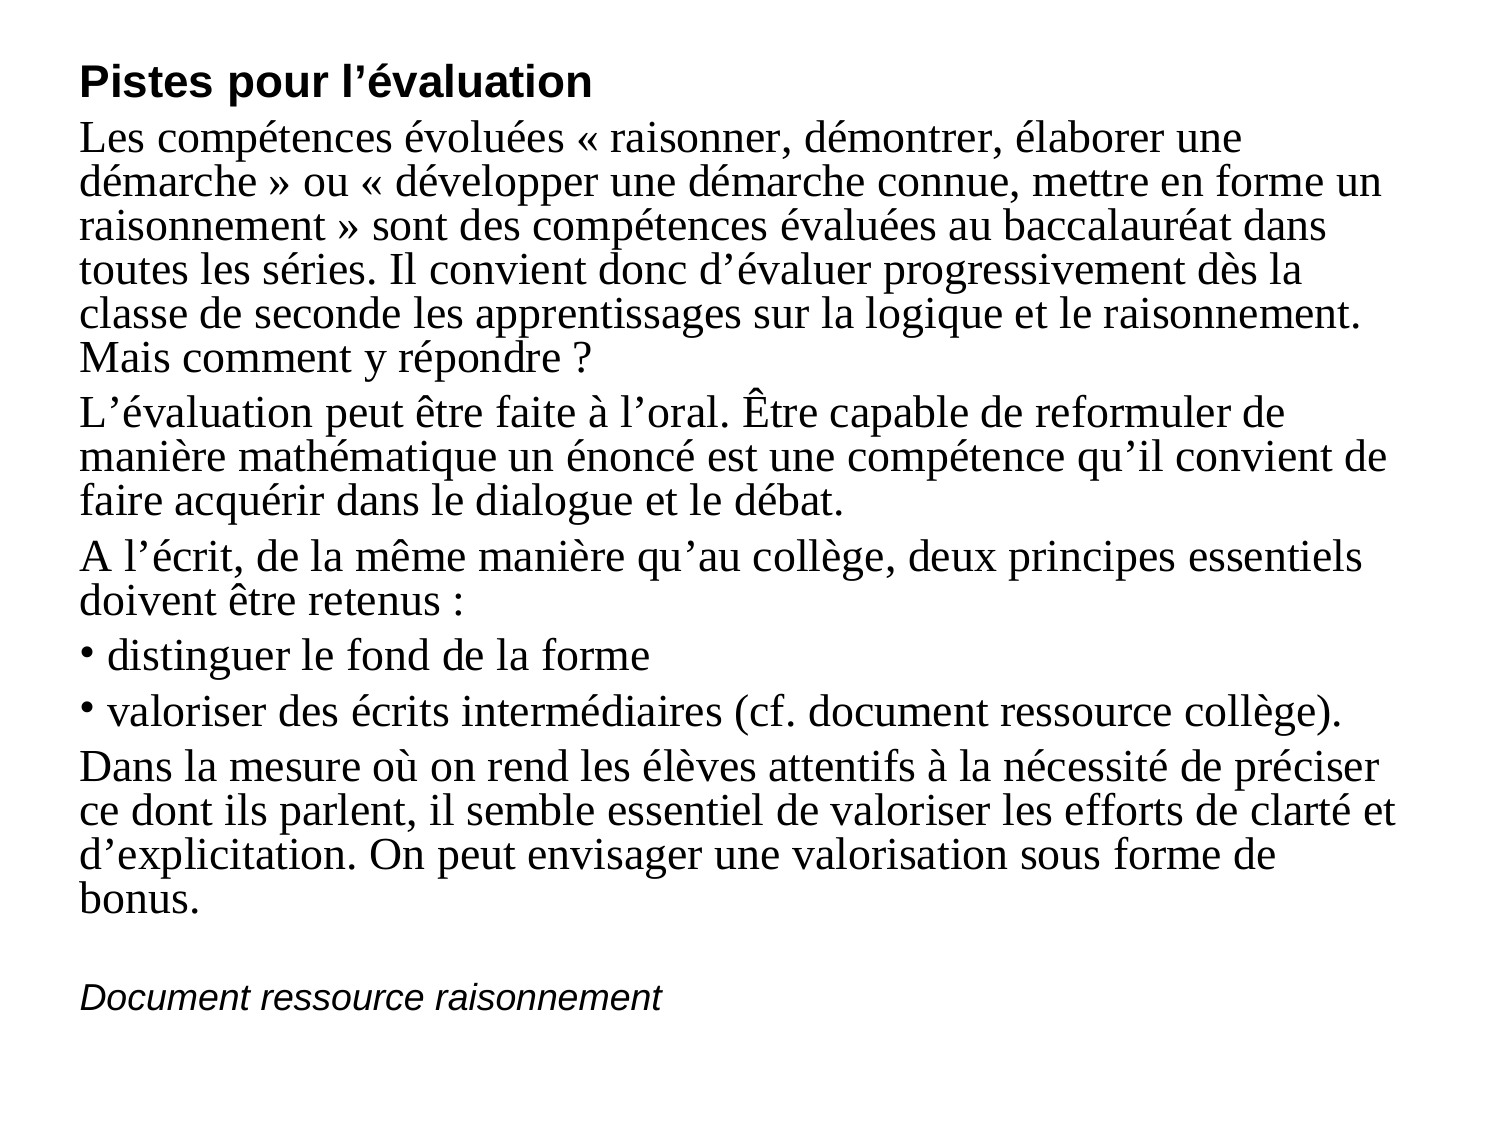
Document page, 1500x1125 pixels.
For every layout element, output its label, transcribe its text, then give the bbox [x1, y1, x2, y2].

list Pistes pour l’évaluation Les compétences évoluées « raisonner, démontrer, élaborer une démarche » ou « développer une démarche connue, mettre en forme un raisonnement » sont des compétences évaluées au baccalauréat dans toutes les séries. Il convient donc d’évaluer progressivement dès la classe de seconde les apprentissages sur la logique et le raisonnement. Mais comment y répondre ? L’évaluation peut être faite à l’oral. Être capable de reformuler de manière mathématique un énoncé est une compétence qu’il convient de faire acquérir dans le dialogue et le débat. A l’écrit, de la même manière qu’au collège, deux principes essentiels doivent être retenus : distinguer le fond de la forme valoriser des écrits intermédiaires (cf. document ressource collège). Dans la mesure où on rend les élèves attentifs à la nécessité de préciser ce dont ils parlent, il semble essentiel de valoriser les efforts de clarté et d’explicitation. On peut envisager une valorisation sous forme de bonus. Document ressource raisonnement [64, 54, 1415, 1059]
